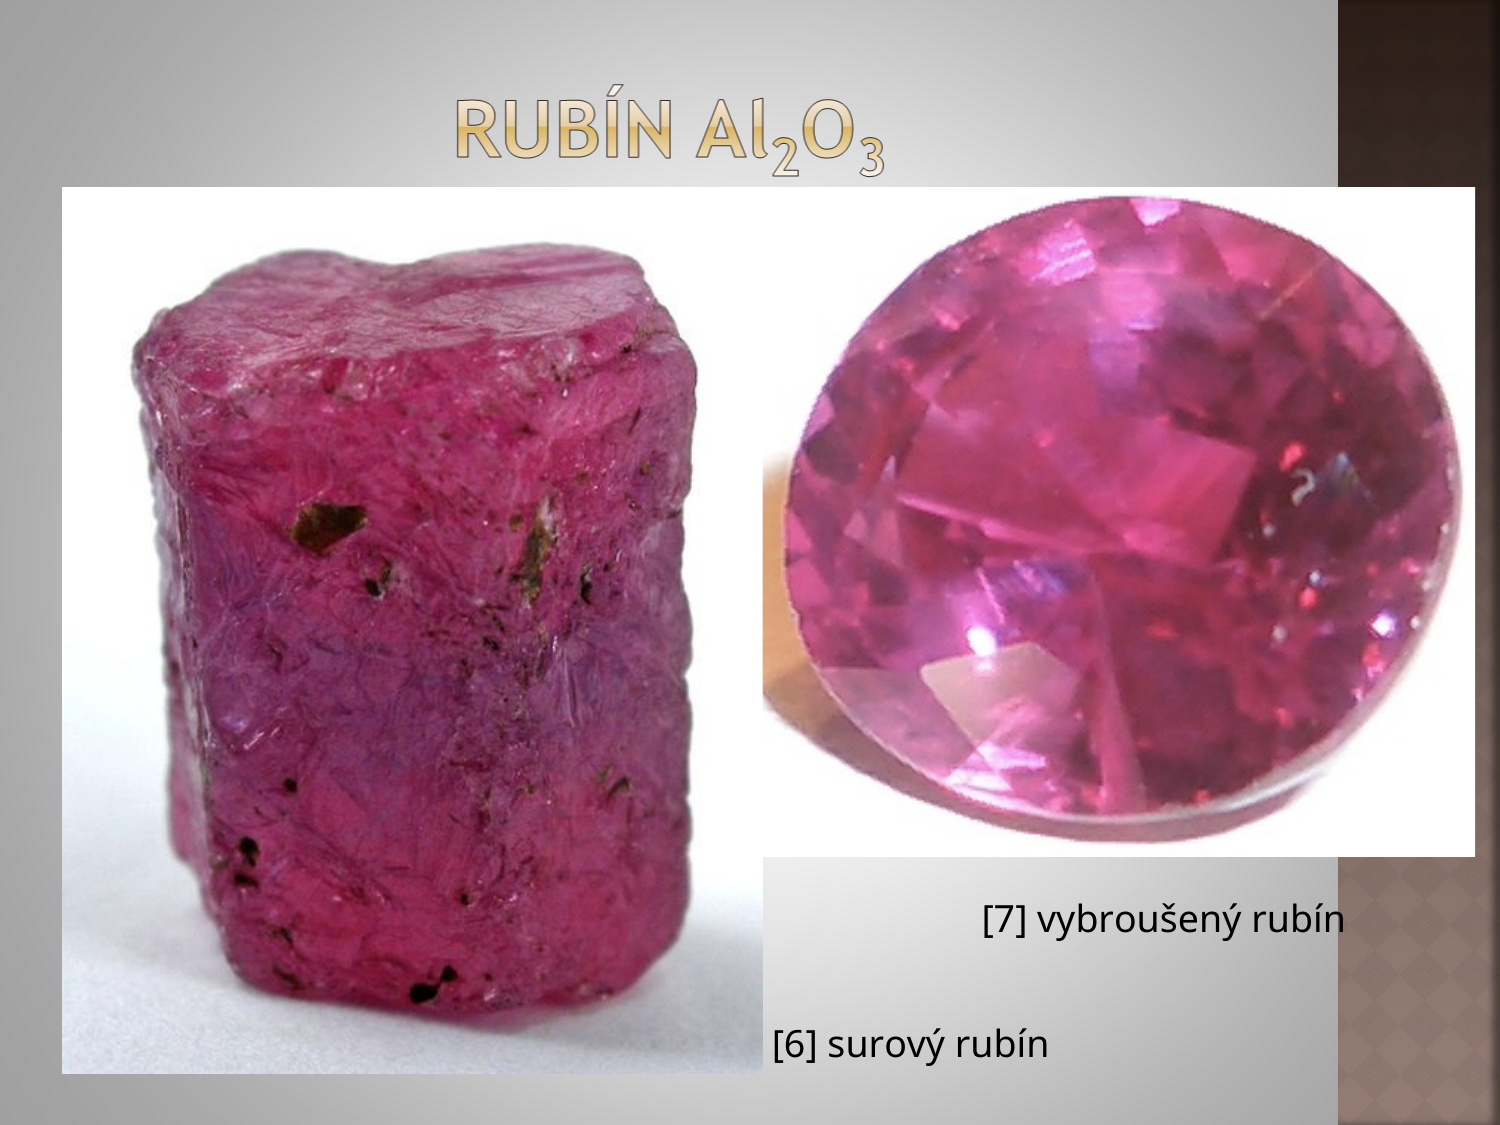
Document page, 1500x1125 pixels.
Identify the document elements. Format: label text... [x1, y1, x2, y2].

text_box [75, 53, 1264, 187]
picture [0, 0, 1500, 1125]
text_box [6] surový rubín [757, 1012, 1065, 1073]
text_box [7] vybroušený rubín [966, 887, 1362, 948]
